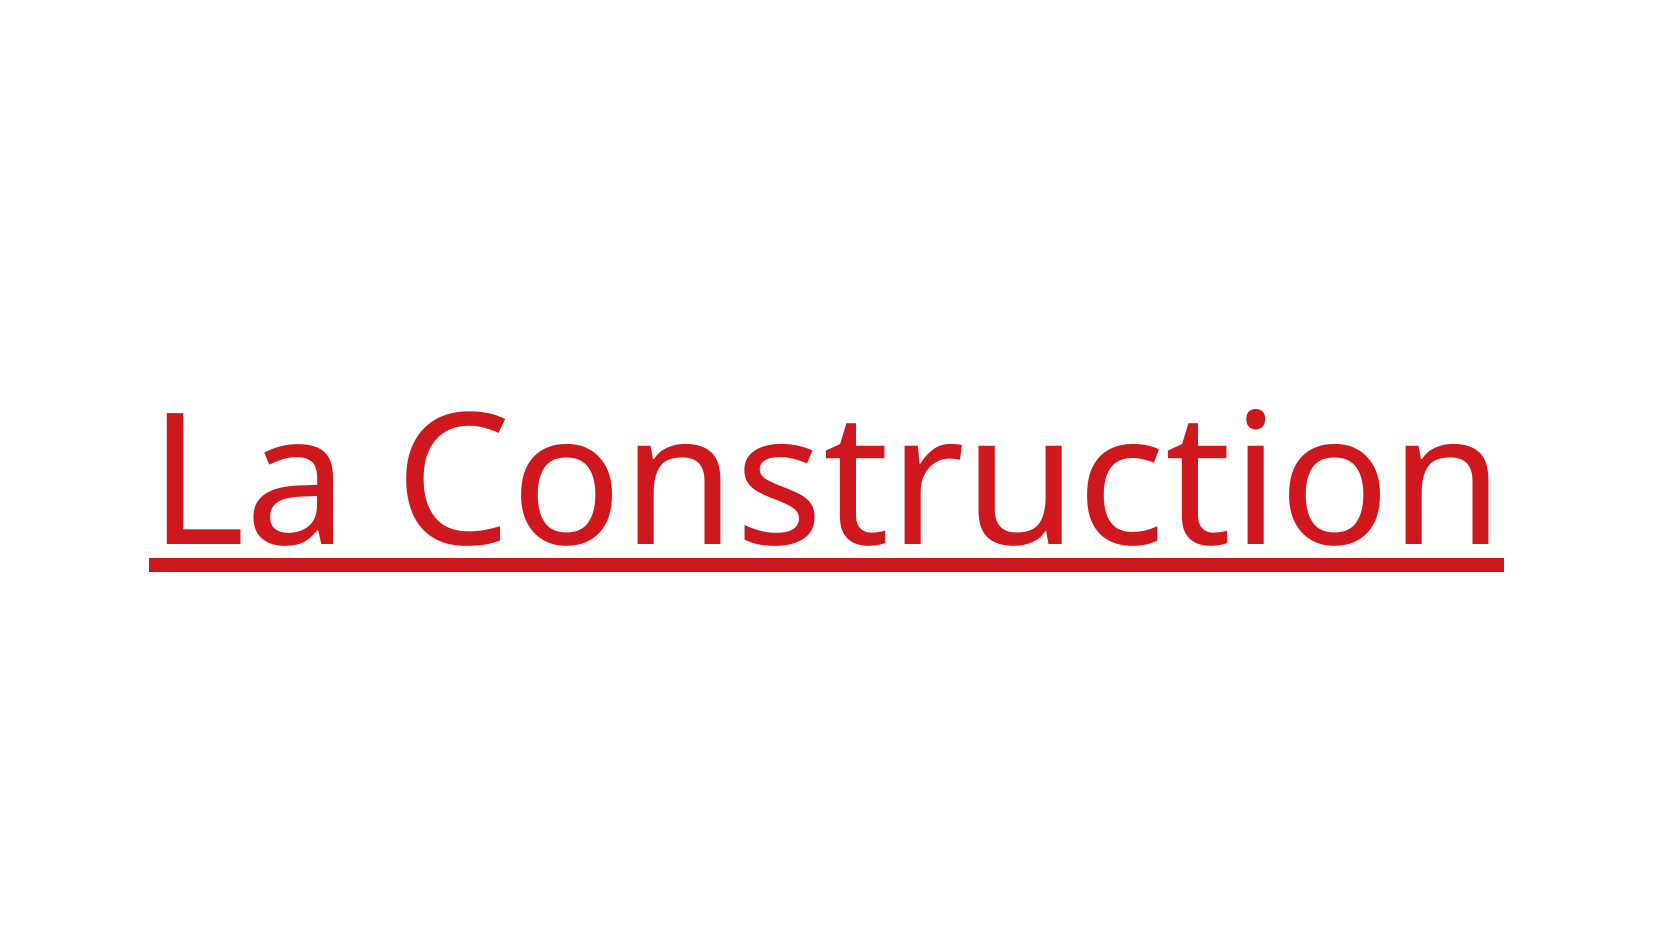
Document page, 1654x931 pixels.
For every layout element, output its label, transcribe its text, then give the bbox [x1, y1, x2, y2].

title La Construction [82, 37, 1571, 910]
